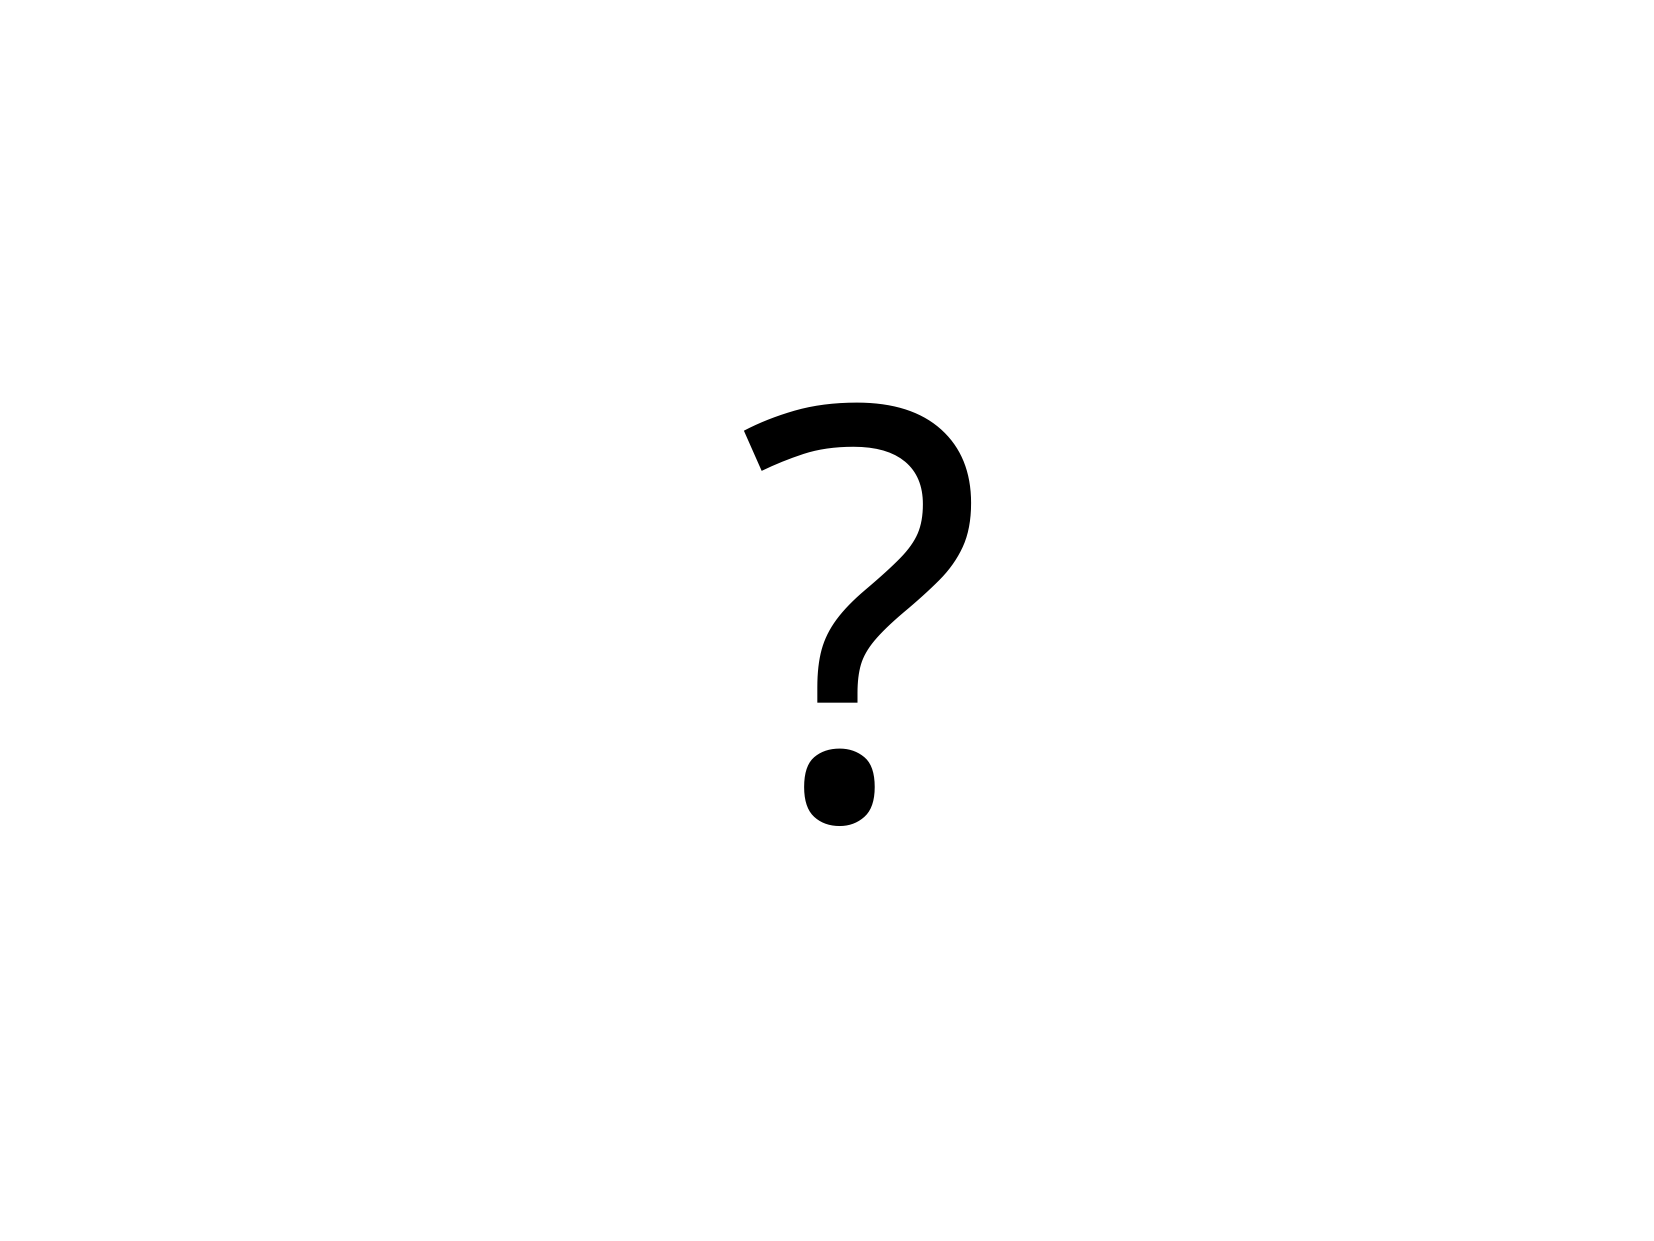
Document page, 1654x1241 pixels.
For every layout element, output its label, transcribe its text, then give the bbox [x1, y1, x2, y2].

list ? [82, 108, 1571, 1010]
